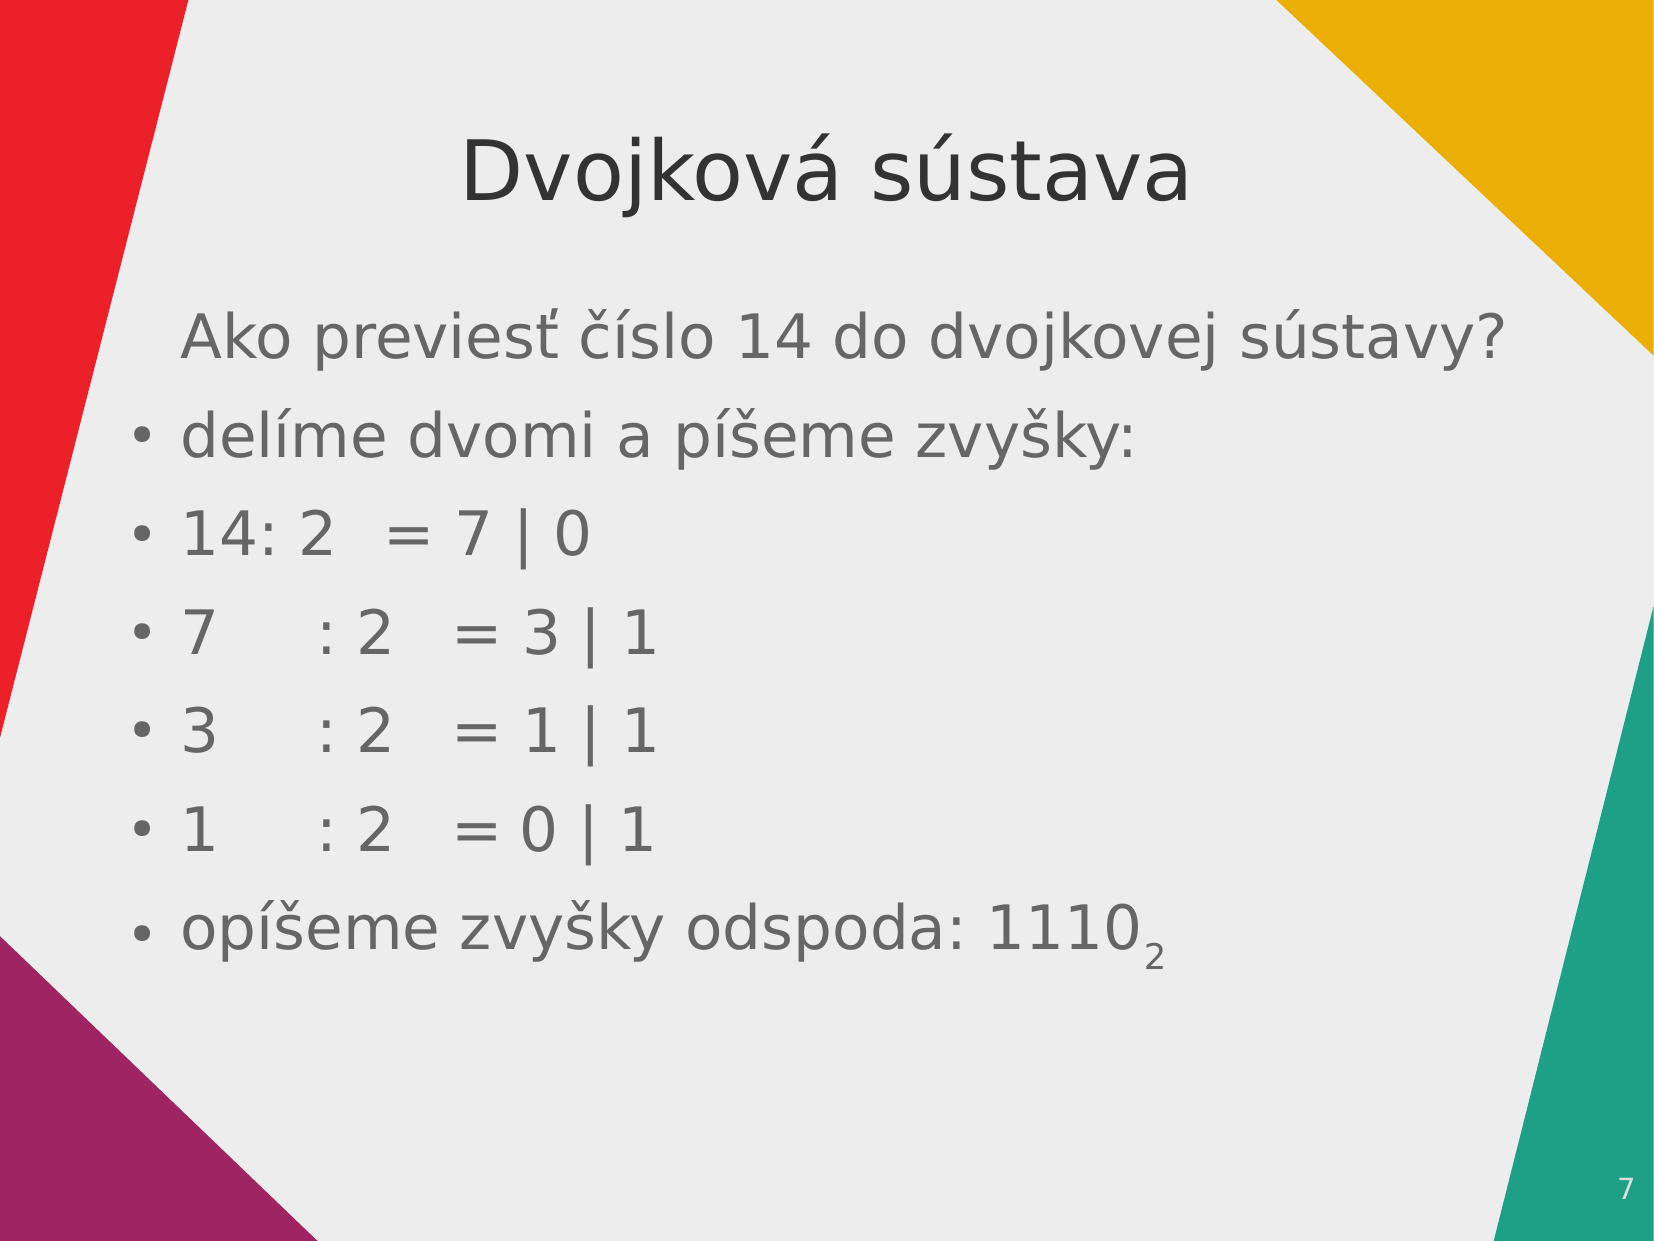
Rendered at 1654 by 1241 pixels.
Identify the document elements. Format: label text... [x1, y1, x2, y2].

title Dvojková sústava [114, 73, 1539, 271]
list Ako previesť číslo 14 do dvojkovej sústavy? delíme dvomi a píšeme zvyšky: 14: 2 = 7 | 0 7 : 2 = 3 | 1 3 : 2 = 1 | 1 1 : 2 = 0 | 1 opíšeme zvyšky odspoda: 11102 [114, 302, 1539, 1033]
